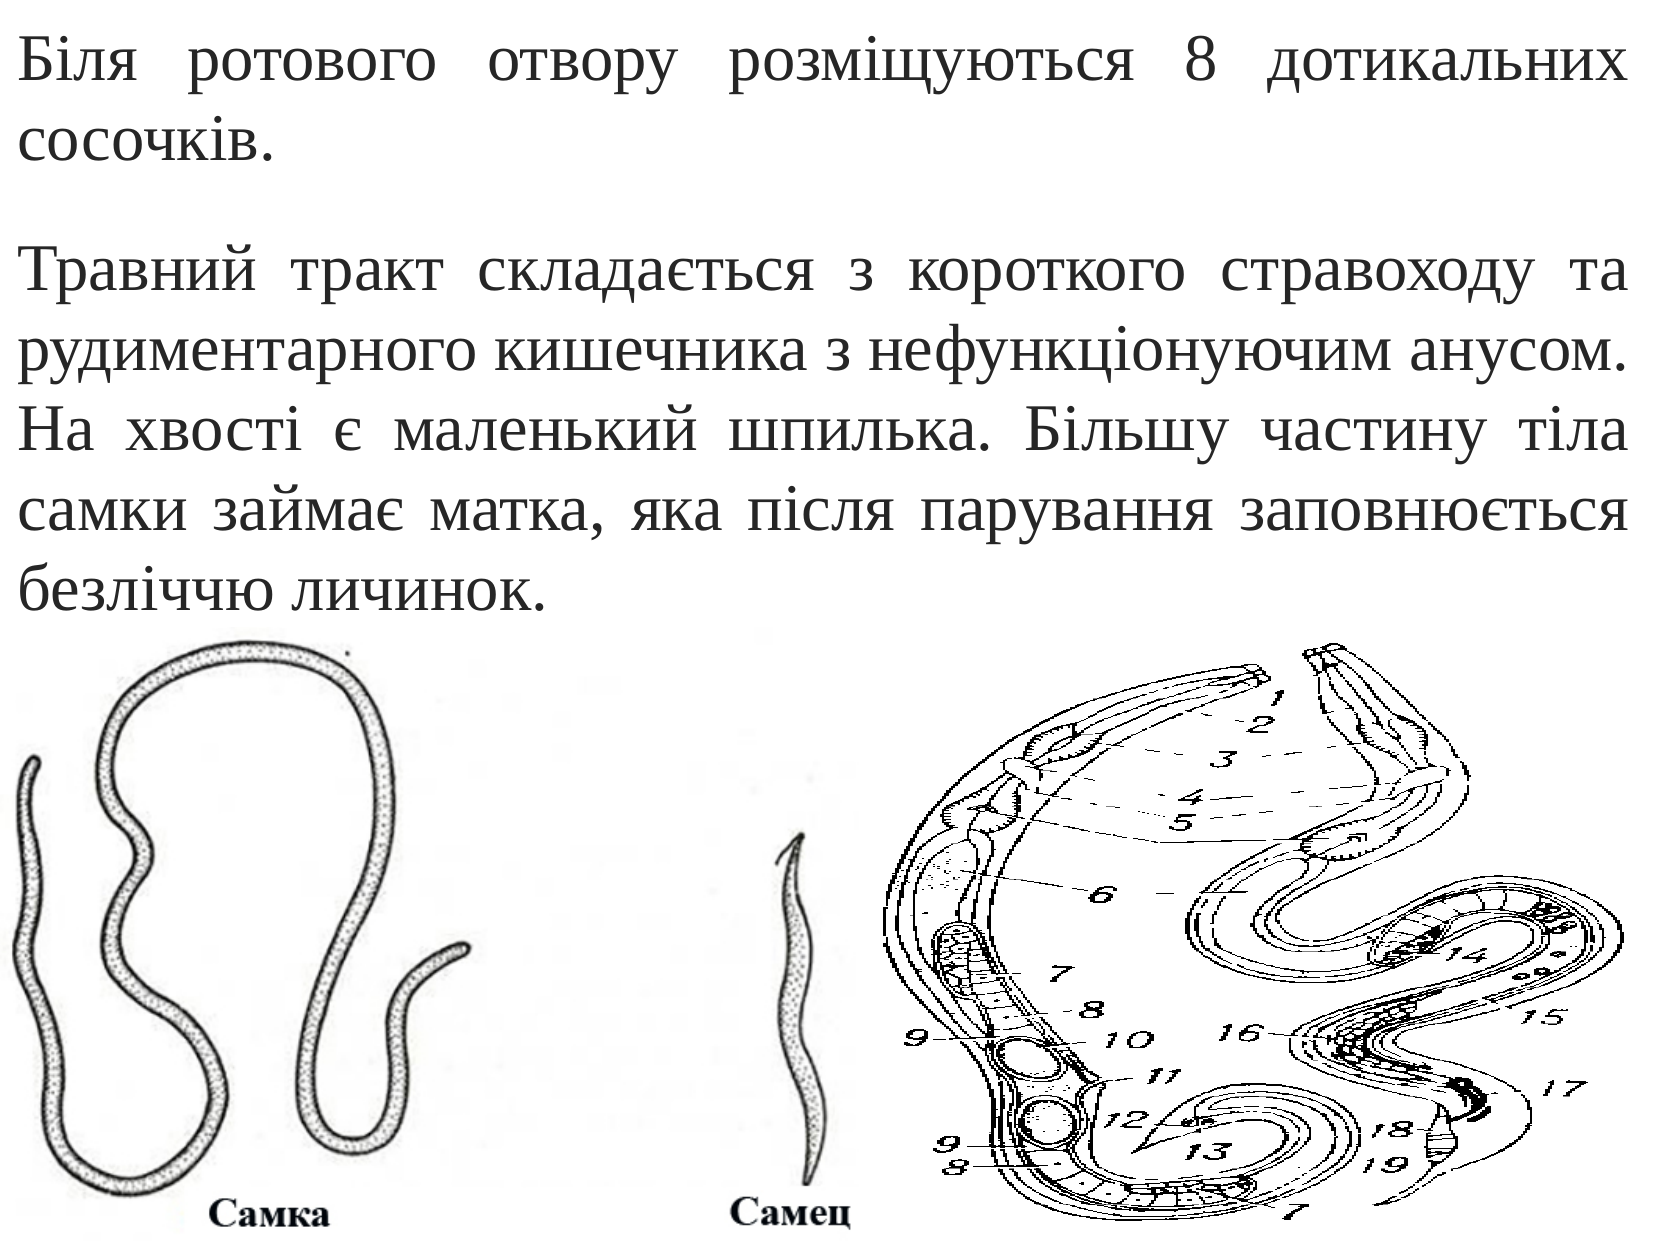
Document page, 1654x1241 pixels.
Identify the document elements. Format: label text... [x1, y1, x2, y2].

list Біля ротового отвору розміщуються 8 дотикальних сосочків. Травний тракт складається з короткого стравоходу та рудиментарного кишечника з нефункціонуючим анусом. На хвості є маленький шпилька. Більшу частину тіла самки займає матка, яка після парування заповнюється безліччю личинок. [17, 14, 1632, 627]
picture [0, 626, 1654, 1241]
